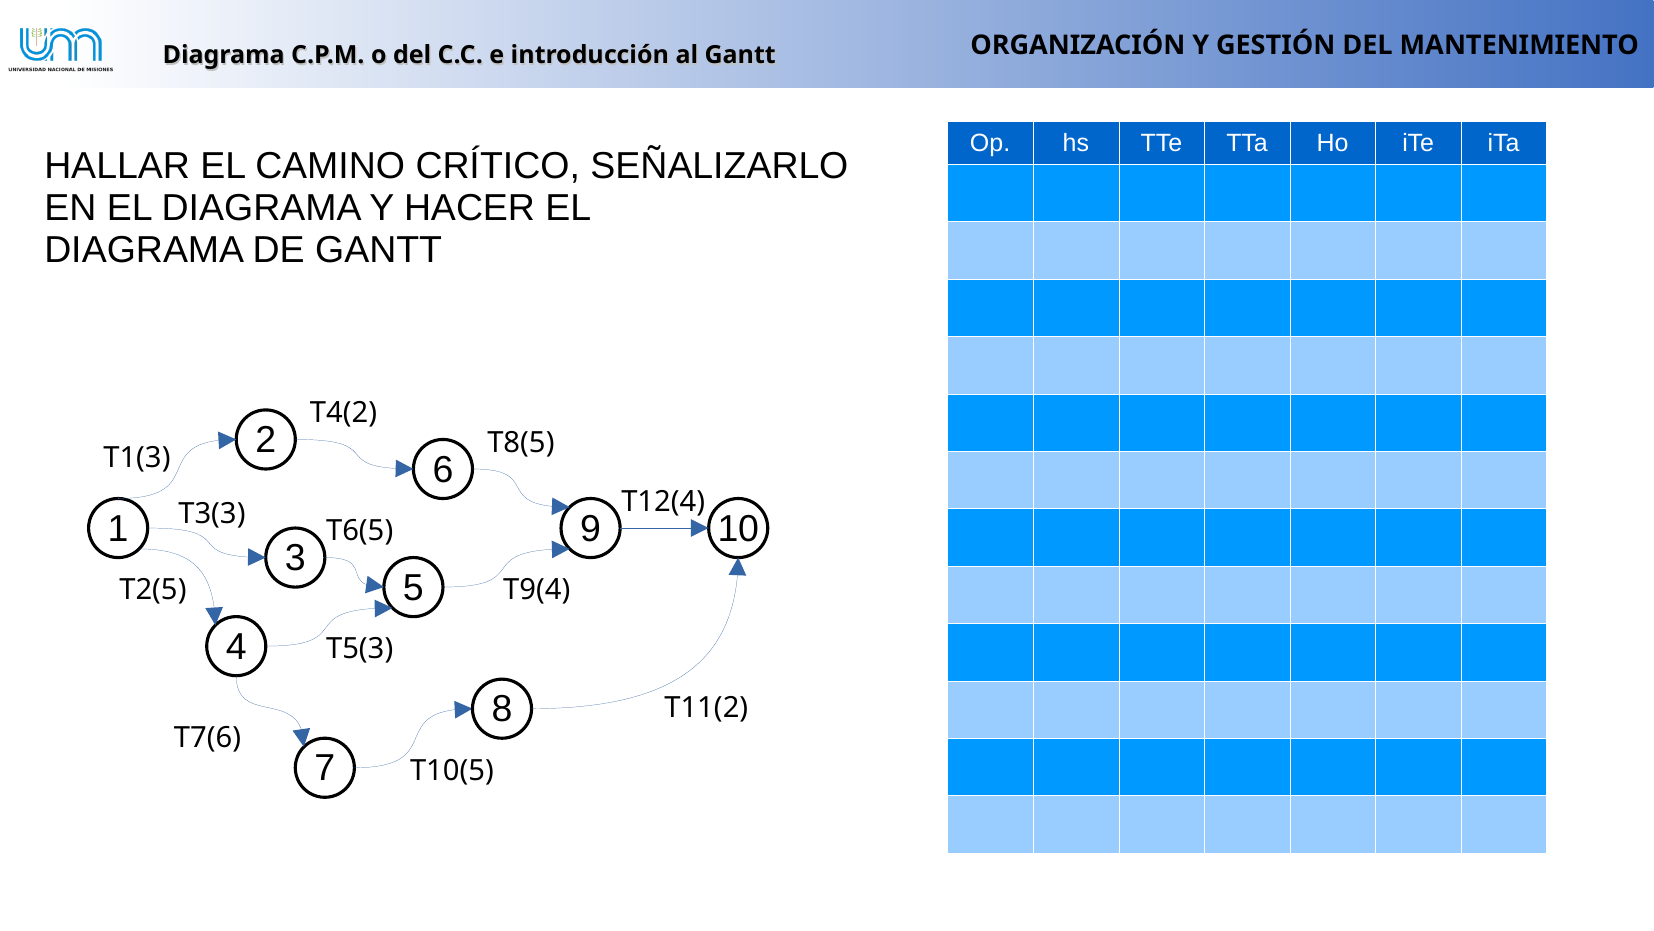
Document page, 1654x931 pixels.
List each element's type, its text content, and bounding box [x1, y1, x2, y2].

text_box 10 [708, 498, 768, 558]
text_box 6 [413, 439, 473, 499]
table_cell [1291, 567, 1375, 623]
table_cell [1291, 796, 1375, 853]
table_cell [1120, 509, 1204, 566]
picture [0, 12, 121, 88]
table_cell [1034, 796, 1119, 853]
table_cell [1291, 280, 1375, 336]
table_header Op. [948, 122, 1033, 164]
text_box ORGANIZACIÓN Y GESTIÓN DEL MANTENIMIENTO [0, 0, 1654, 88]
table_cell [1376, 624, 1461, 681]
table_header iTa [1462, 122, 1546, 164]
table_cell [948, 165, 1033, 221]
table_cell [1376, 567, 1461, 623]
table_cell [1034, 452, 1119, 508]
table_cell [1376, 796, 1461, 853]
table_cell [1034, 739, 1119, 795]
text_box HALLAR EL CAMINO CRÍTICO, SEÑALIZARLO EN EL DIAGRAMA Y HACER EL DIAGRAMA DE GANTT [29, 137, 927, 279]
table_cell [1034, 337, 1119, 394]
table_cell [1376, 739, 1461, 795]
text_box 5 [383, 557, 443, 617]
table_cell [1291, 337, 1375, 394]
table_cell [948, 222, 1033, 279]
table_cell [1034, 395, 1119, 451]
table_cell [1462, 796, 1546, 853]
table_cell [1034, 567, 1119, 623]
table_cell [948, 796, 1033, 853]
table_cell [1376, 509, 1461, 566]
text_box 9 [561, 498, 621, 558]
text_box 8 [472, 679, 532, 739]
table_cell [1120, 739, 1204, 795]
table_cell [1291, 165, 1375, 221]
table_header hs [1034, 122, 1119, 164]
table_cell [1291, 509, 1375, 566]
text_box T3(3) [163, 484, 271, 541]
table_cell [1291, 682, 1375, 738]
text_box T11(2) [649, 679, 766, 735]
text_box T10(5) [395, 741, 516, 798]
text_box 3 [265, 528, 325, 588]
table_cell [1462, 624, 1546, 681]
table_cell [1205, 682, 1290, 738]
table_cell [1291, 624, 1375, 681]
table_cell [1205, 739, 1290, 795]
table_cell [1462, 739, 1546, 795]
text_box 1 [88, 498, 148, 558]
table_cell [1462, 509, 1546, 566]
text_box T8(5) [472, 413, 580, 469]
text_box Diagrama C.P.M. o del C.C. e introducción al Gantt [147, 29, 827, 89]
table_cell [1205, 452, 1290, 508]
table_cell [1205, 509, 1290, 566]
table_header TTa [1205, 122, 1290, 164]
table_cell [1205, 337, 1290, 394]
table_cell [1205, 222, 1290, 279]
text_box T7(6) [159, 708, 266, 765]
table_header iTe [1376, 122, 1461, 164]
table_cell [1462, 165, 1546, 221]
table_header TTe [1120, 122, 1204, 164]
text_box 7 [295, 738, 355, 798]
table_cell [948, 624, 1033, 681]
table_cell [1034, 624, 1119, 681]
table_cell [1462, 222, 1546, 279]
table_cell [1034, 222, 1119, 279]
table_cell [948, 567, 1033, 623]
table_cell [1376, 682, 1461, 738]
table_cell [948, 280, 1033, 336]
table_cell [1120, 395, 1204, 451]
text_box 2 [236, 409, 296, 470]
table_cell [1205, 567, 1290, 623]
table_cell [1034, 509, 1119, 566]
table_cell [948, 452, 1033, 508]
text_box T1(3) [88, 429, 191, 485]
table_cell [1120, 280, 1204, 336]
table_cell [1291, 452, 1375, 508]
text_box T4(2) [295, 383, 402, 440]
text_box 4 [206, 616, 266, 676]
table_cell [1462, 567, 1546, 623]
table_cell [1120, 222, 1204, 279]
table_cell [948, 337, 1033, 394]
text_box T2(5) [104, 561, 212, 617]
table_cell [948, 395, 1033, 451]
table_cell [1376, 222, 1461, 279]
table_cell [1034, 280, 1119, 336]
table_cell [1462, 280, 1546, 336]
table_cell [1205, 165, 1290, 221]
table_cell [1205, 280, 1290, 336]
table_header Ho [1291, 122, 1375, 164]
table_cell [1034, 682, 1119, 738]
table_cell [1462, 452, 1546, 508]
table_cell [1291, 222, 1375, 279]
table_cell [1205, 624, 1290, 681]
table_cell [1376, 280, 1461, 336]
table_cell [1462, 337, 1546, 394]
table_cell [1120, 452, 1204, 508]
table_cell [1462, 395, 1546, 451]
table_cell [1120, 567, 1204, 623]
text_box T5(3) [311, 620, 418, 676]
text_box T9(4) [488, 561, 596, 617]
table_cell [1120, 682, 1204, 738]
table_cell [1205, 395, 1290, 451]
table_cell [1120, 624, 1204, 681]
table_cell [948, 739, 1033, 795]
table_cell [948, 682, 1033, 738]
table_cell [1376, 395, 1461, 451]
table_cell [1376, 165, 1461, 221]
table_cell [1291, 395, 1375, 451]
text_box T6(5) [311, 501, 418, 558]
table_cell [948, 509, 1033, 566]
table_cell [1376, 337, 1461, 394]
table_cell [1205, 796, 1290, 853]
table_cell [1291, 739, 1375, 795]
table_cell [1120, 337, 1204, 394]
table_cell [1034, 165, 1119, 221]
table_cell [1462, 682, 1546, 738]
table_cell [1120, 165, 1204, 221]
table_cell [1120, 796, 1204, 853]
text_box T12(4) [606, 472, 727, 529]
table_cell [1376, 452, 1461, 508]
